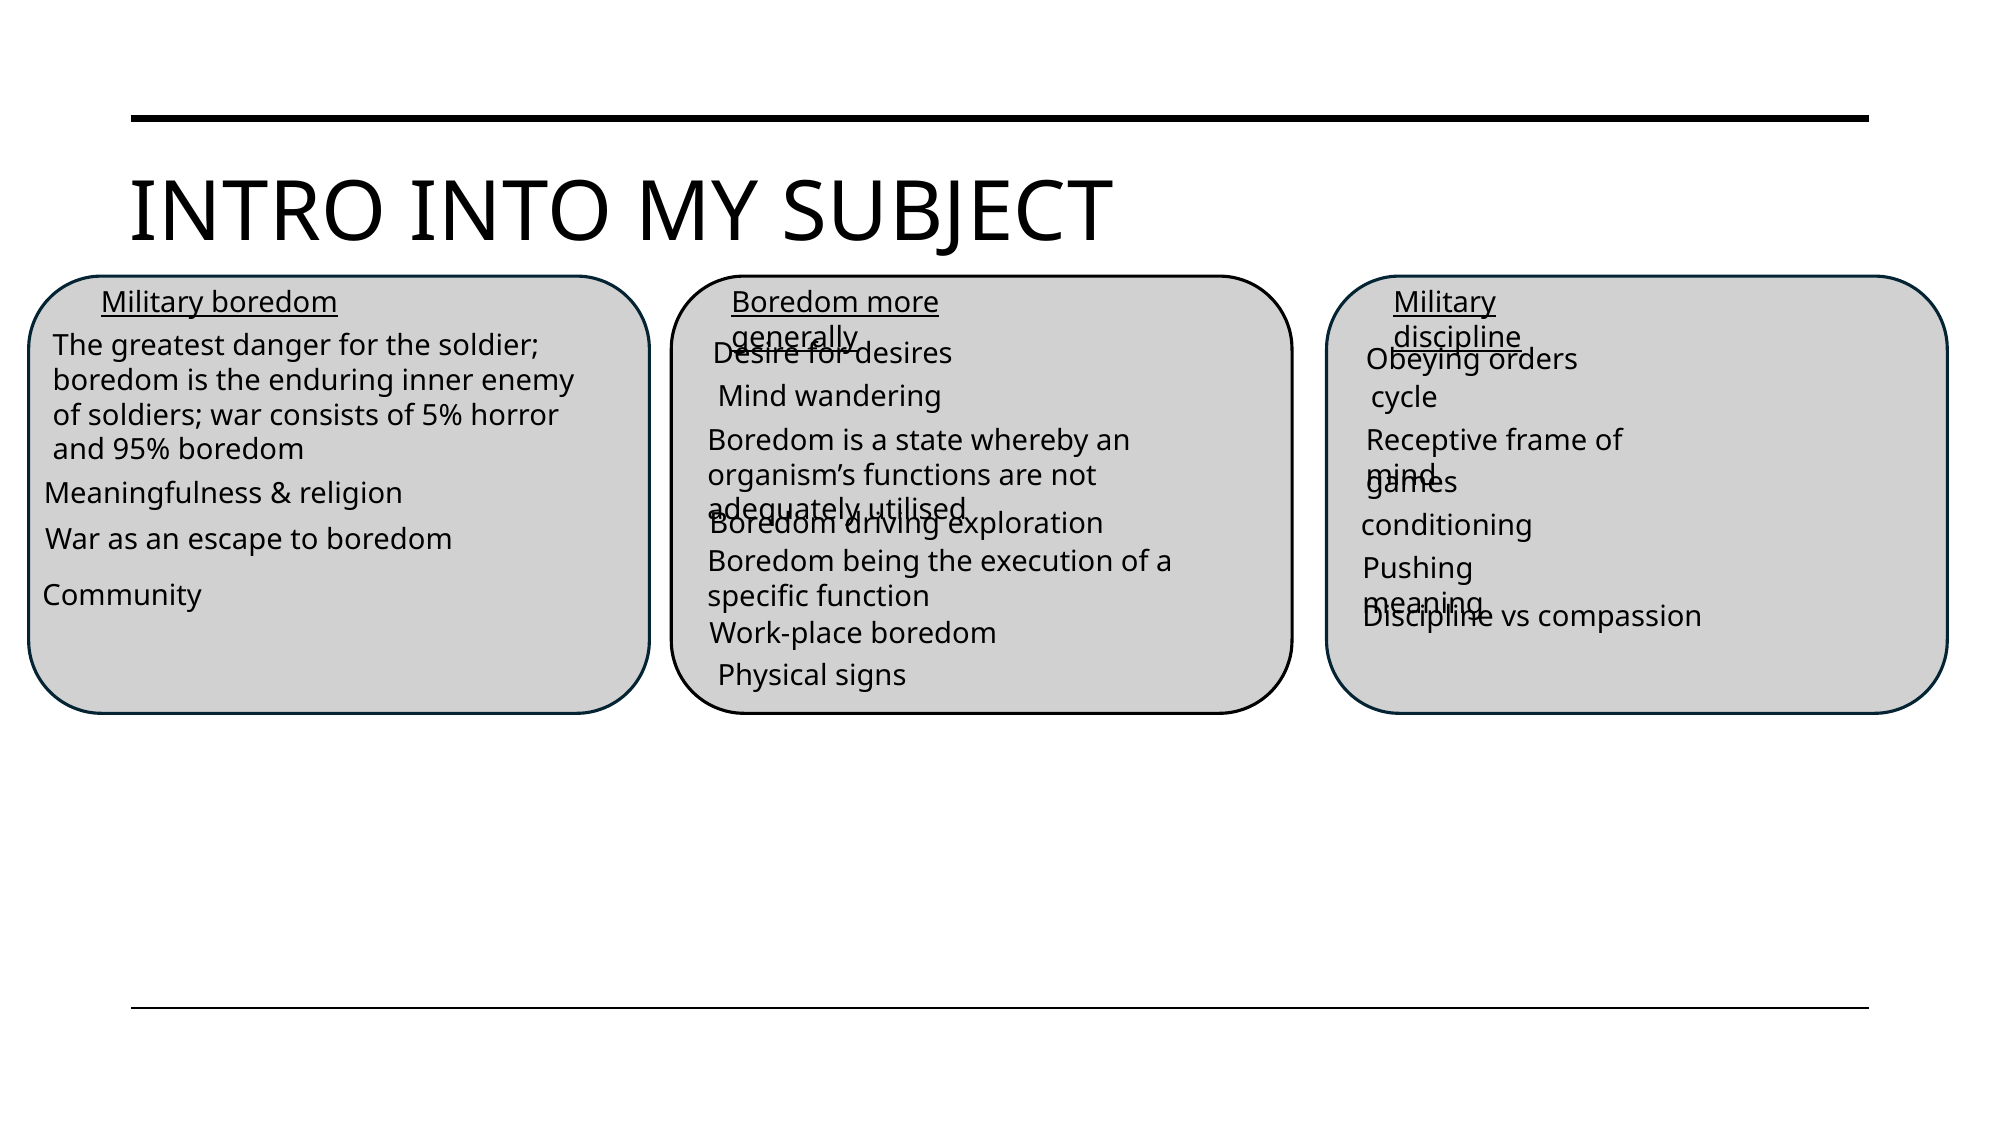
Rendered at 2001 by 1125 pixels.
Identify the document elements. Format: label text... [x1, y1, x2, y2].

text_box Obeying orders [1350, 332, 1607, 384]
text_box Boredom more generally [716, 276, 1062, 326]
text_box Boredom is a state whereby an organism’s functions are not adequately utilised [692, 413, 1270, 500]
text_box Boredom being the execution of a specific function [692, 535, 1270, 622]
text_box Military discipline [1378, 276, 1641, 327]
text_box Physical signs [702, 648, 967, 700]
text_box War as an escape to boredom [30, 512, 491, 564]
text_box The greatest danger for the soldier; boredom is the enduring inner enemy of soldiers; war consists of 5% horror and 95% boredom [37, 318, 593, 475]
text_box Meaningfulness & religion [28, 466, 432, 518]
text_box Community [27, 568, 249, 620]
text_box [28, 276, 650, 714]
text_box [1042, 276, 1293, 497]
text_box Desire for desires [697, 326, 1110, 378]
text_box [1408, 327, 1474, 332]
text_box Pushing meaning [1347, 542, 1611, 589]
text_box [28, 277, 85, 466]
text_box [1326, 276, 1948, 714]
text_box Discipline vs compassion [1347, 589, 1793, 641]
text_box conditioning [1345, 499, 1612, 550]
text_box Military boredom [85, 276, 418, 318]
title Intro into my subject [114, 149, 1869, 365]
text_box Mind wandering [702, 369, 1042, 413]
text_box games [1350, 456, 1523, 499]
text_box Boredom driving exploration [694, 497, 1316, 548]
text_box cycle [1355, 370, 1491, 413]
text_box [671, 281, 1293, 714]
text_box Work-place boredom [694, 606, 1122, 658]
text_box Receptive frame of mind [1350, 413, 1688, 464]
